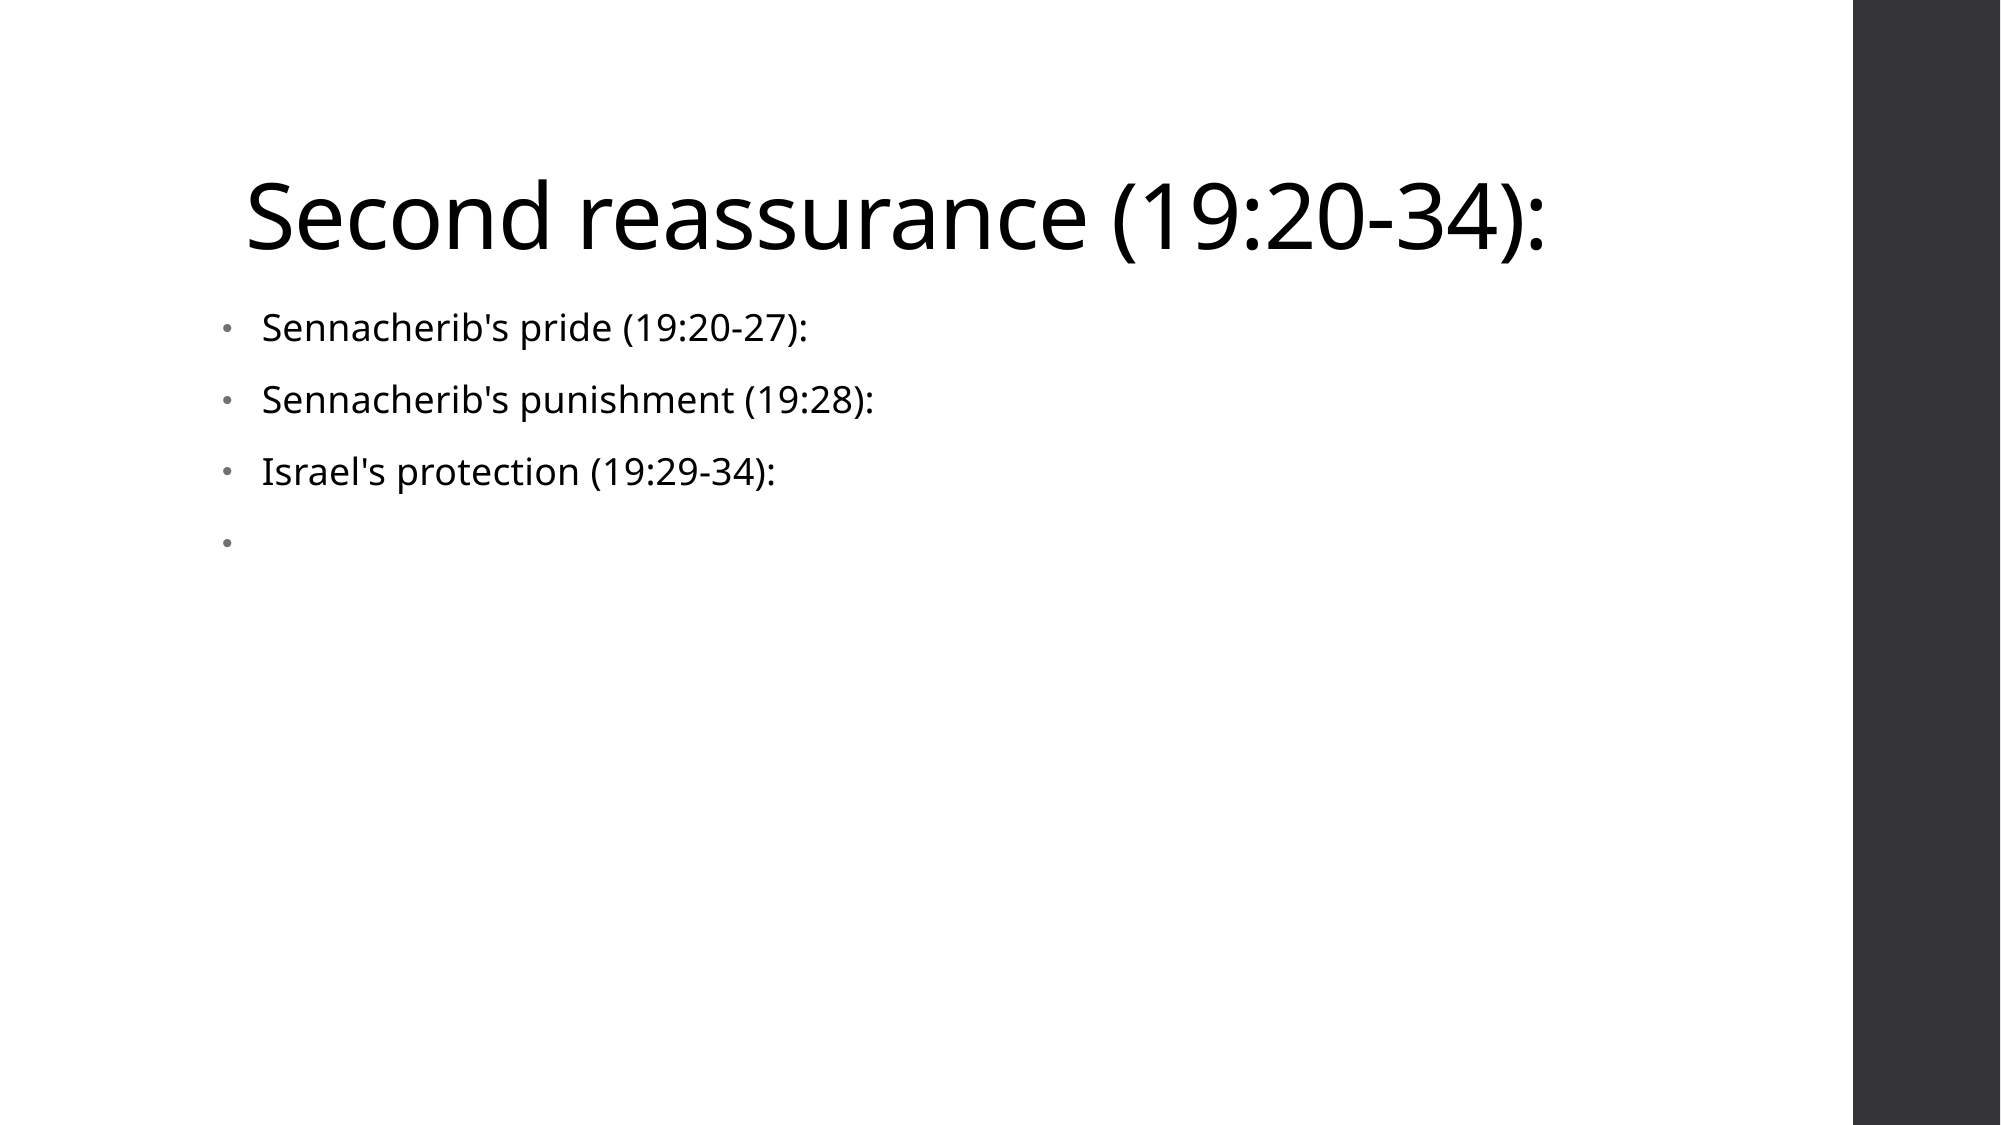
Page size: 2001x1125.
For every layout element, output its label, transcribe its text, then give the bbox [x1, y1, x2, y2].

list Sennacherib's pride (19:20-27): Sennacherib's punishment (19:28): Israel's protection (19:29-34): [206, 299, 1617, 1014]
title Second reassurance (19:20-34): [206, 60, 1797, 278]
